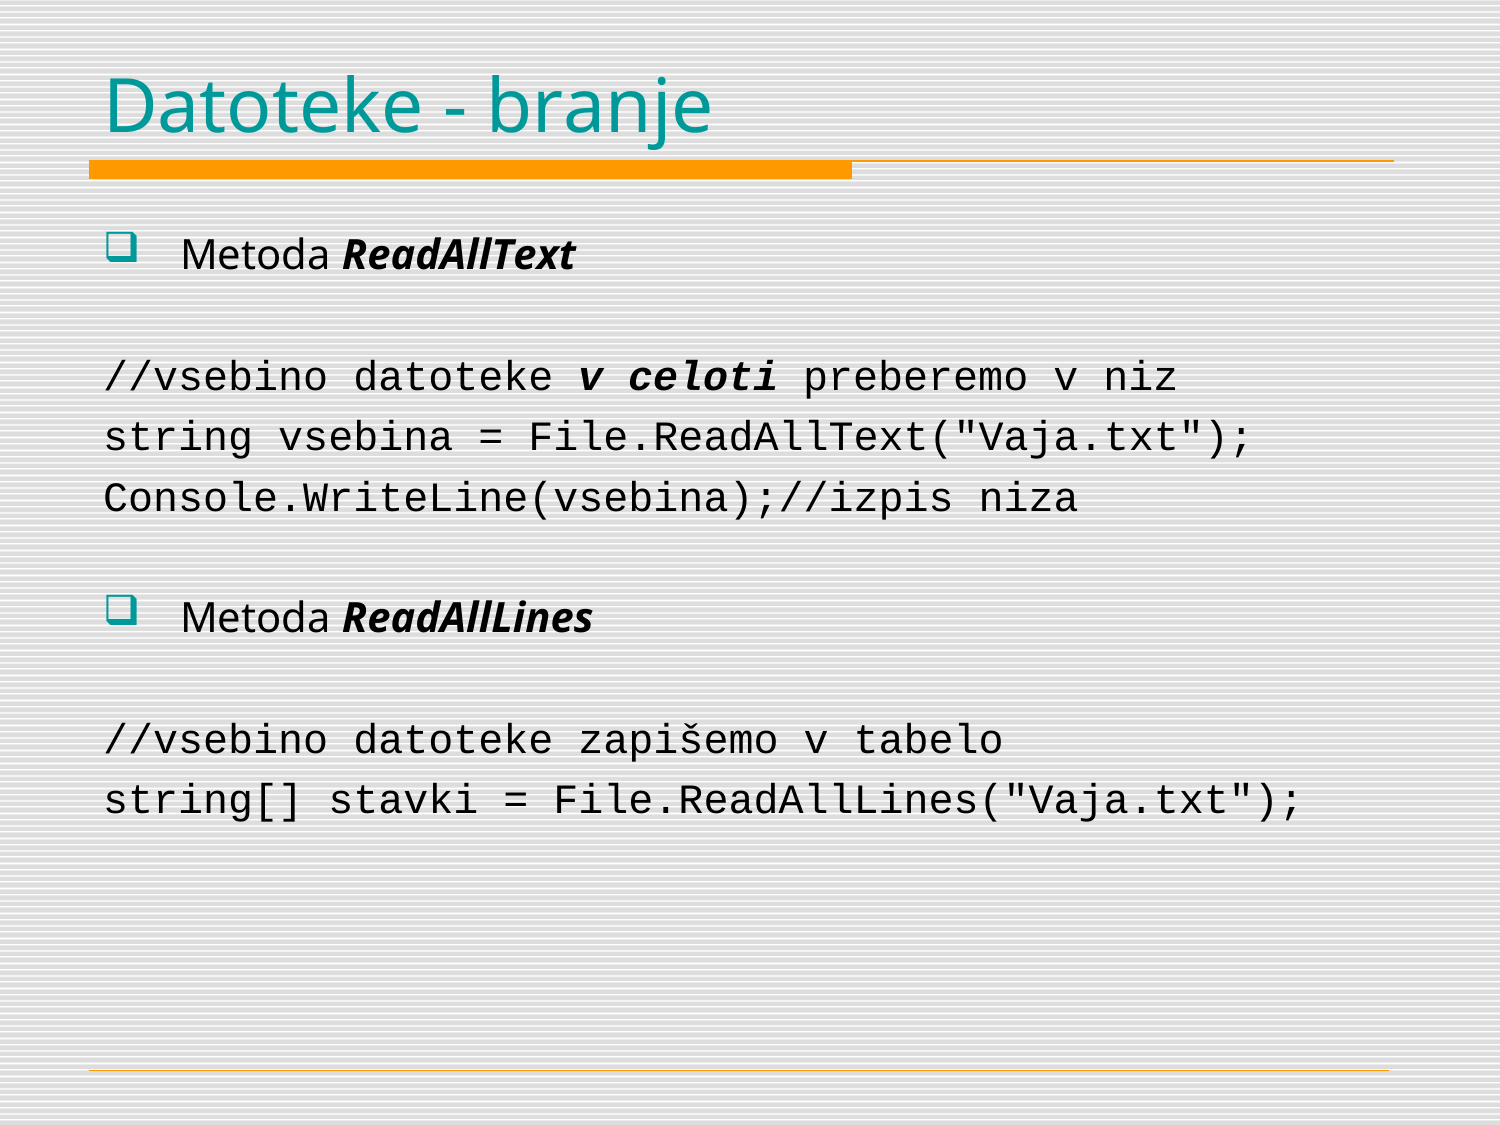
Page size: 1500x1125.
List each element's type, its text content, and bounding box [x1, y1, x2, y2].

title Datoteke - branje [88, 42, 1401, 155]
picture [0, 0, 1500, 1125]
list Metoda ReadAllText //vsebino datoteke v celoti preberemo v niz string vsebina = File.ReadAllText("Vaja.txt"); Console.WriteLine(vsebina);//izpis niza Metoda ReadAllLines //vsebino datoteke zapišemo v tabelo string[] stavki = File.ReadAllLines("Vaja.txt"); [88, 220, 1401, 1059]
